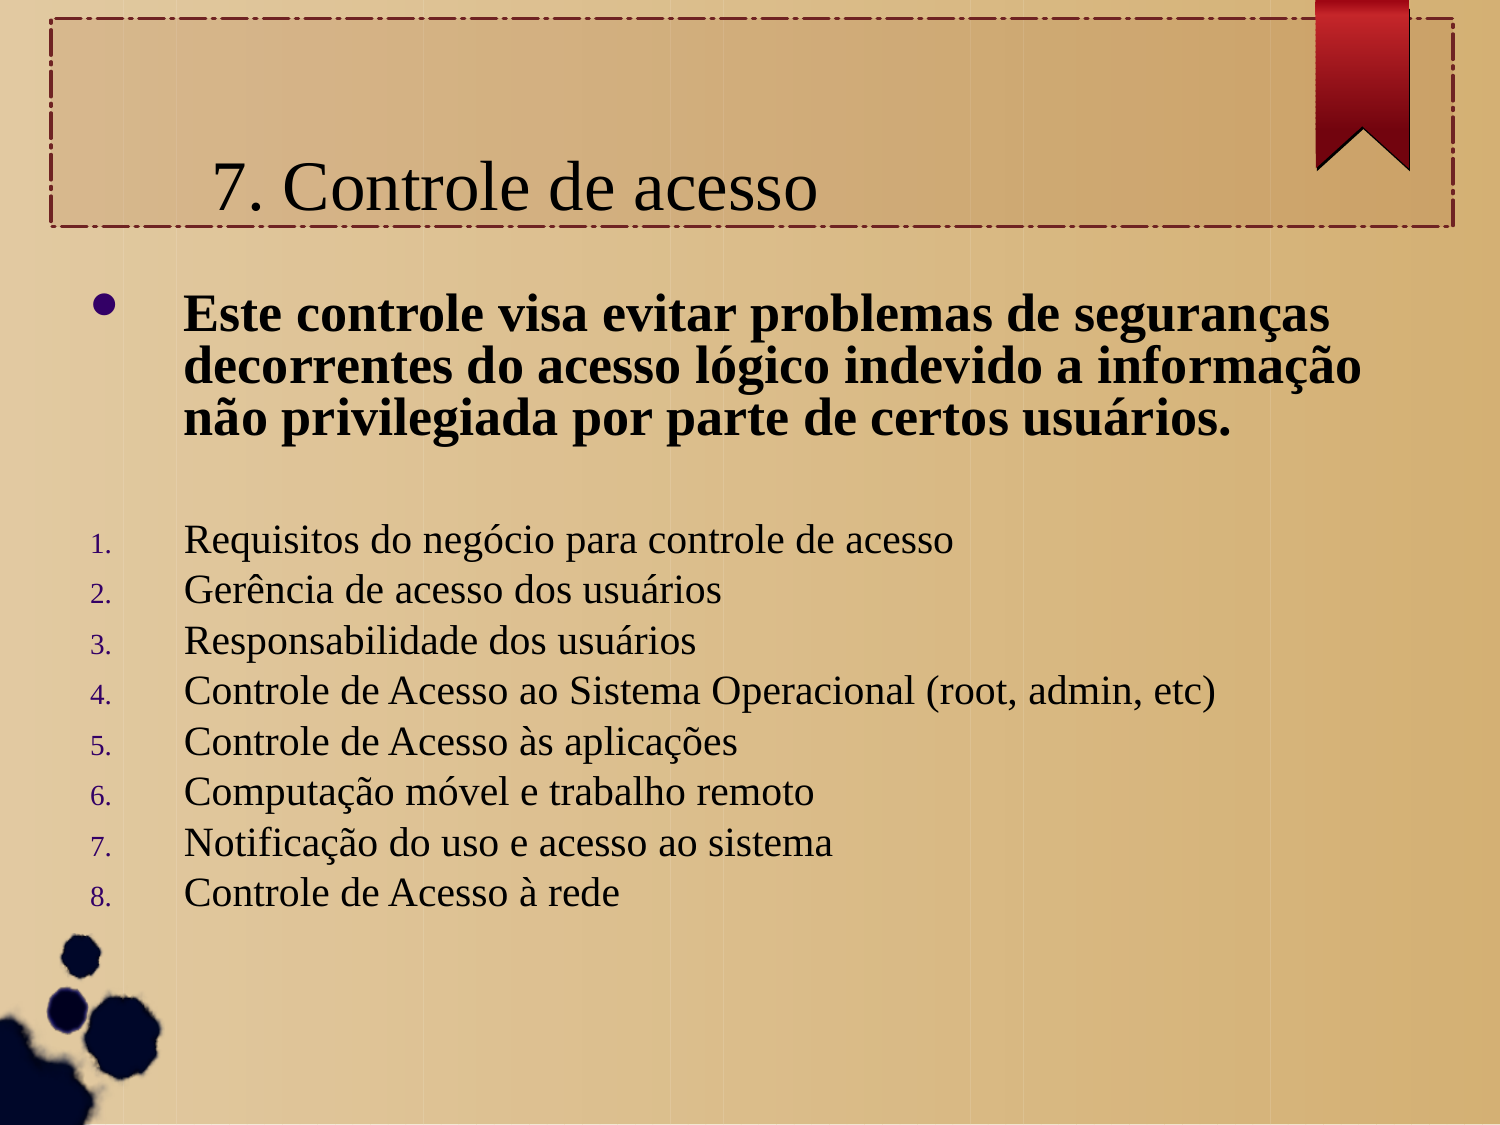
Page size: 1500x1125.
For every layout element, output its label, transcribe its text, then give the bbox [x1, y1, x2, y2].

title 7. Controle de acesso [74, 20, 1313, 233]
list Este controle visa evitar problemas de seguranças decorrentes do acesso lógico indevido a informação não privilegiada por parte de certos usuários. Requisitos do negócio para controle de acesso Gerência de acesso dos usuários Responsabilidade dos usuários Controle de Acesso ao Sistema Operacional (root, admin, etc) Controle de Acesso às aplicações Computação móvel e trabalho remoto Notificação do uso e acesso ao sistema Controle de Acesso à rede [75, 282, 1426, 1006]
